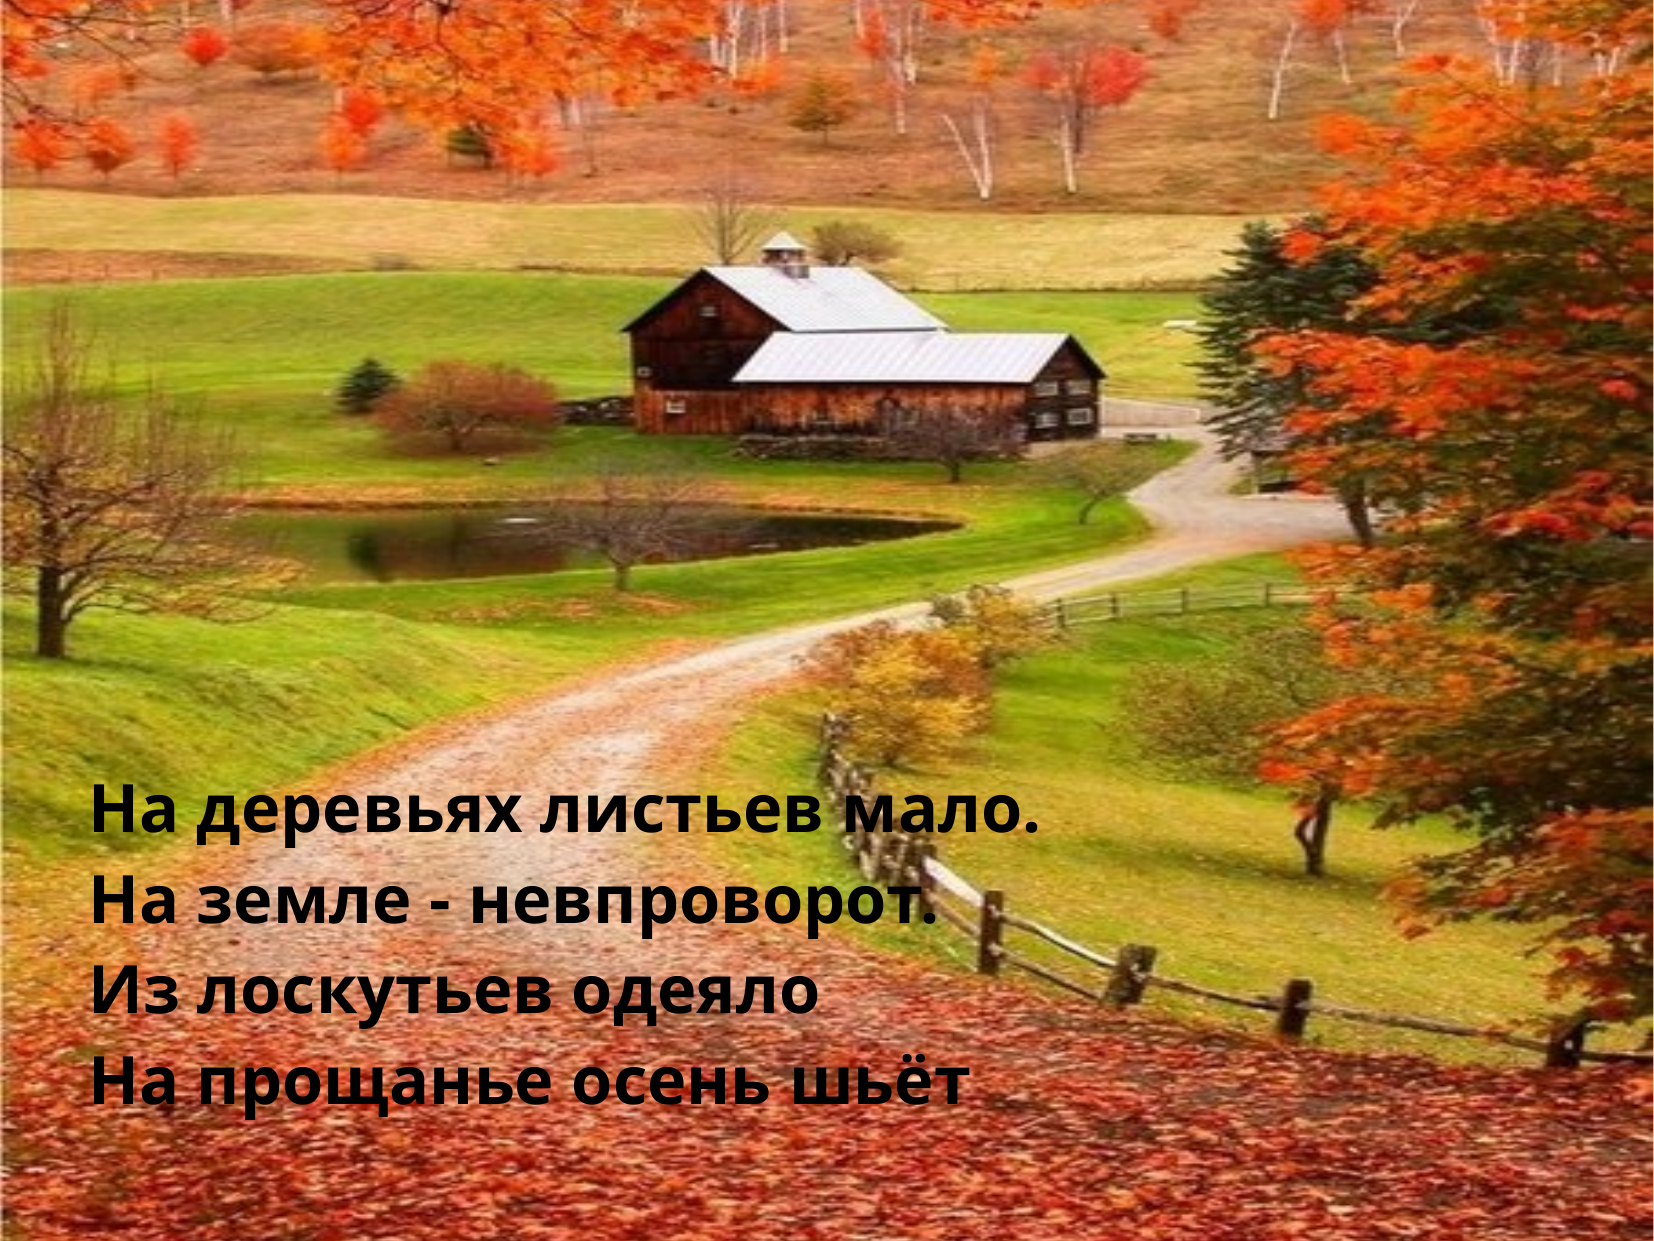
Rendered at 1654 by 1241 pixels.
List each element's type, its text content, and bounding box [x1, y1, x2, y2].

list На деревьях листьев мало. На земле - невпроворот. Из лоскутьев одеяло На прощанье осень шьёт [88, 733, 1577, 1241]
picture [0, 0, 1654, 1241]
